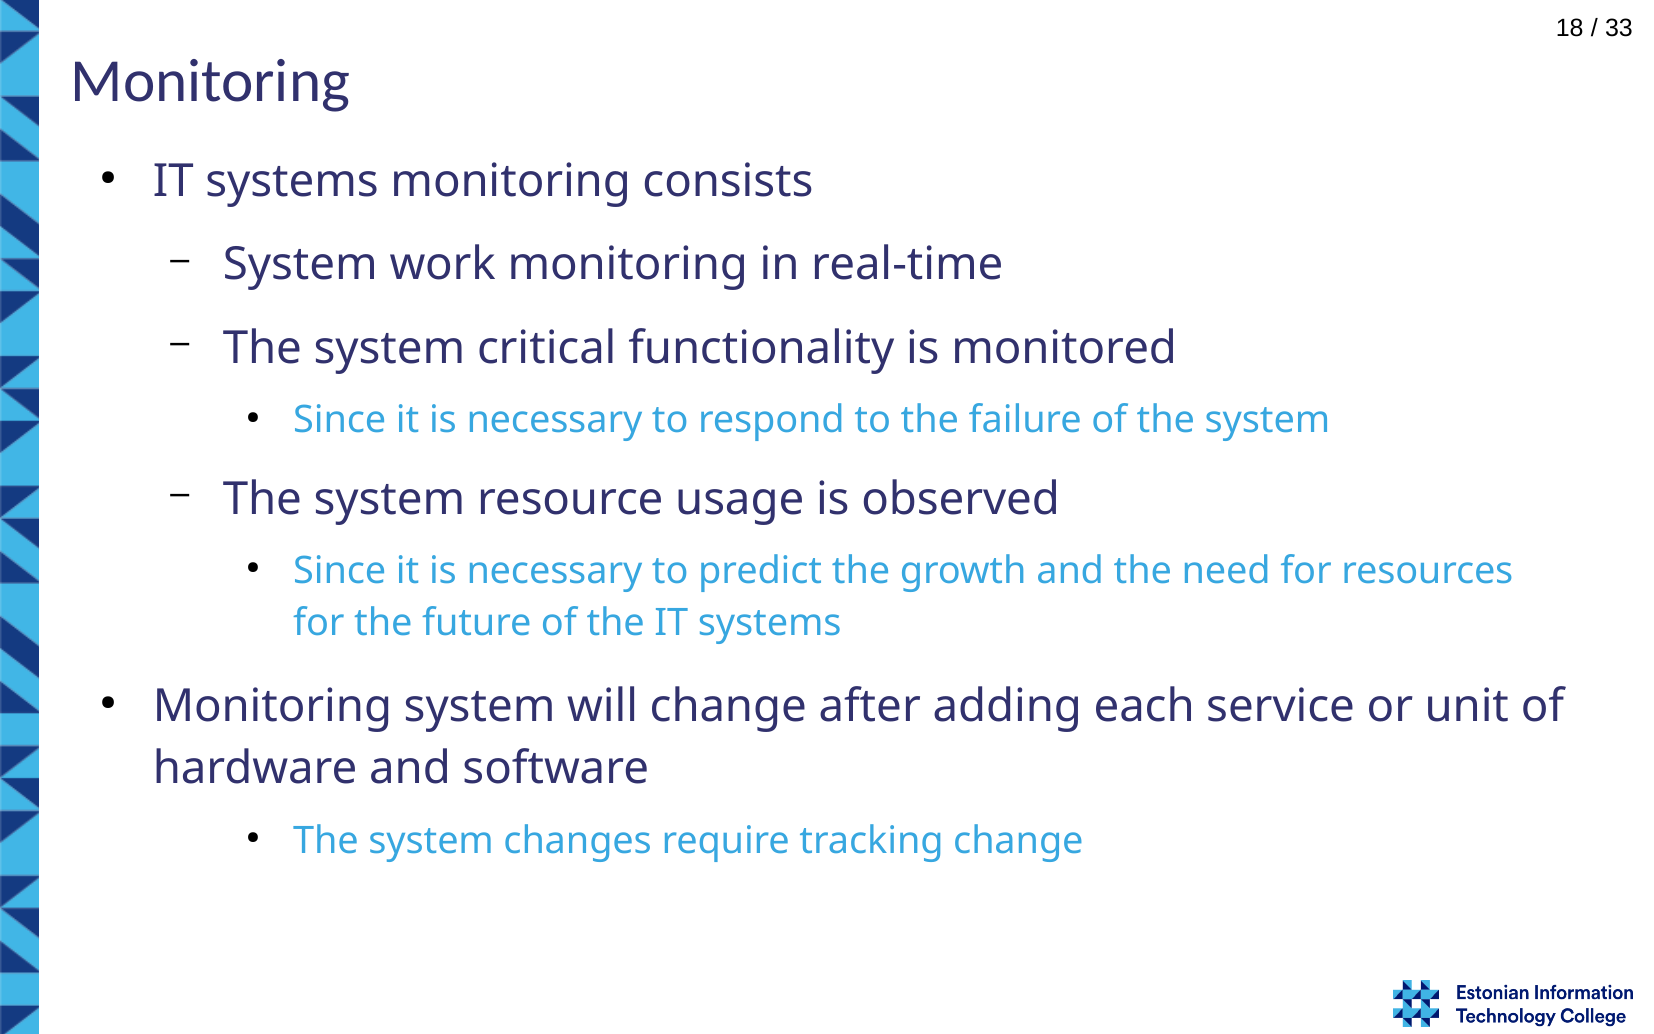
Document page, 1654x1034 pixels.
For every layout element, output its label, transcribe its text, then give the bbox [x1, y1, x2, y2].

title Monitoring [70, 41, 1630, 130]
picture [1393, 980, 1633, 1027]
list IT systems monitoring consists System work monitoring in real-time The system critical functionality is monitored Since it is necessary to respond to the failure of the system The system resource usage is observed Since it is necessary to predict the growth and the need for resources for the future of the IT systems Monitoring system will change after adding each service or unit of hardware and software The system changes require tracking change [82, 147, 1565, 866]
